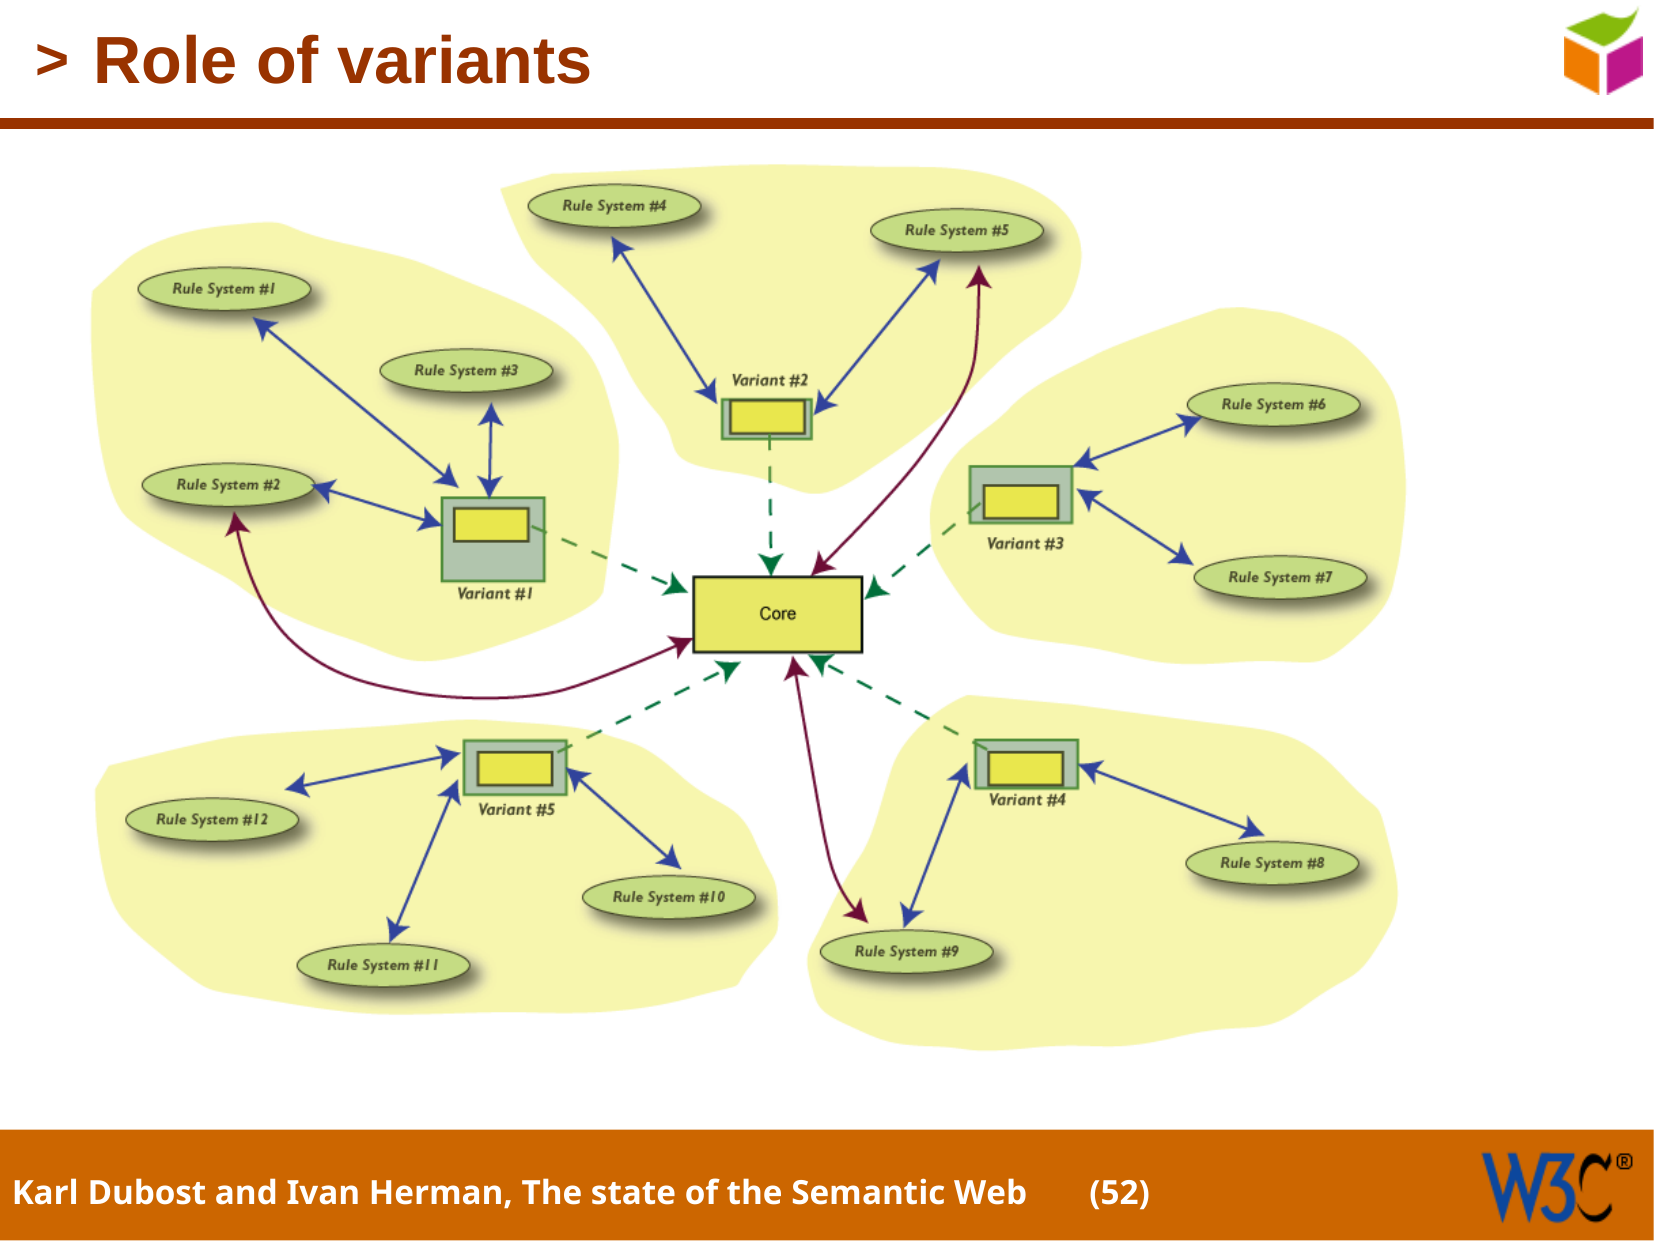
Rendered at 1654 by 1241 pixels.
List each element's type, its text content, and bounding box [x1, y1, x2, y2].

title Role of variants [93, 0, 1493, 119]
picture [63, 155, 1626, 1094]
picture [1564, 5, 1643, 95]
picture [1477, 1149, 1639, 1228]
